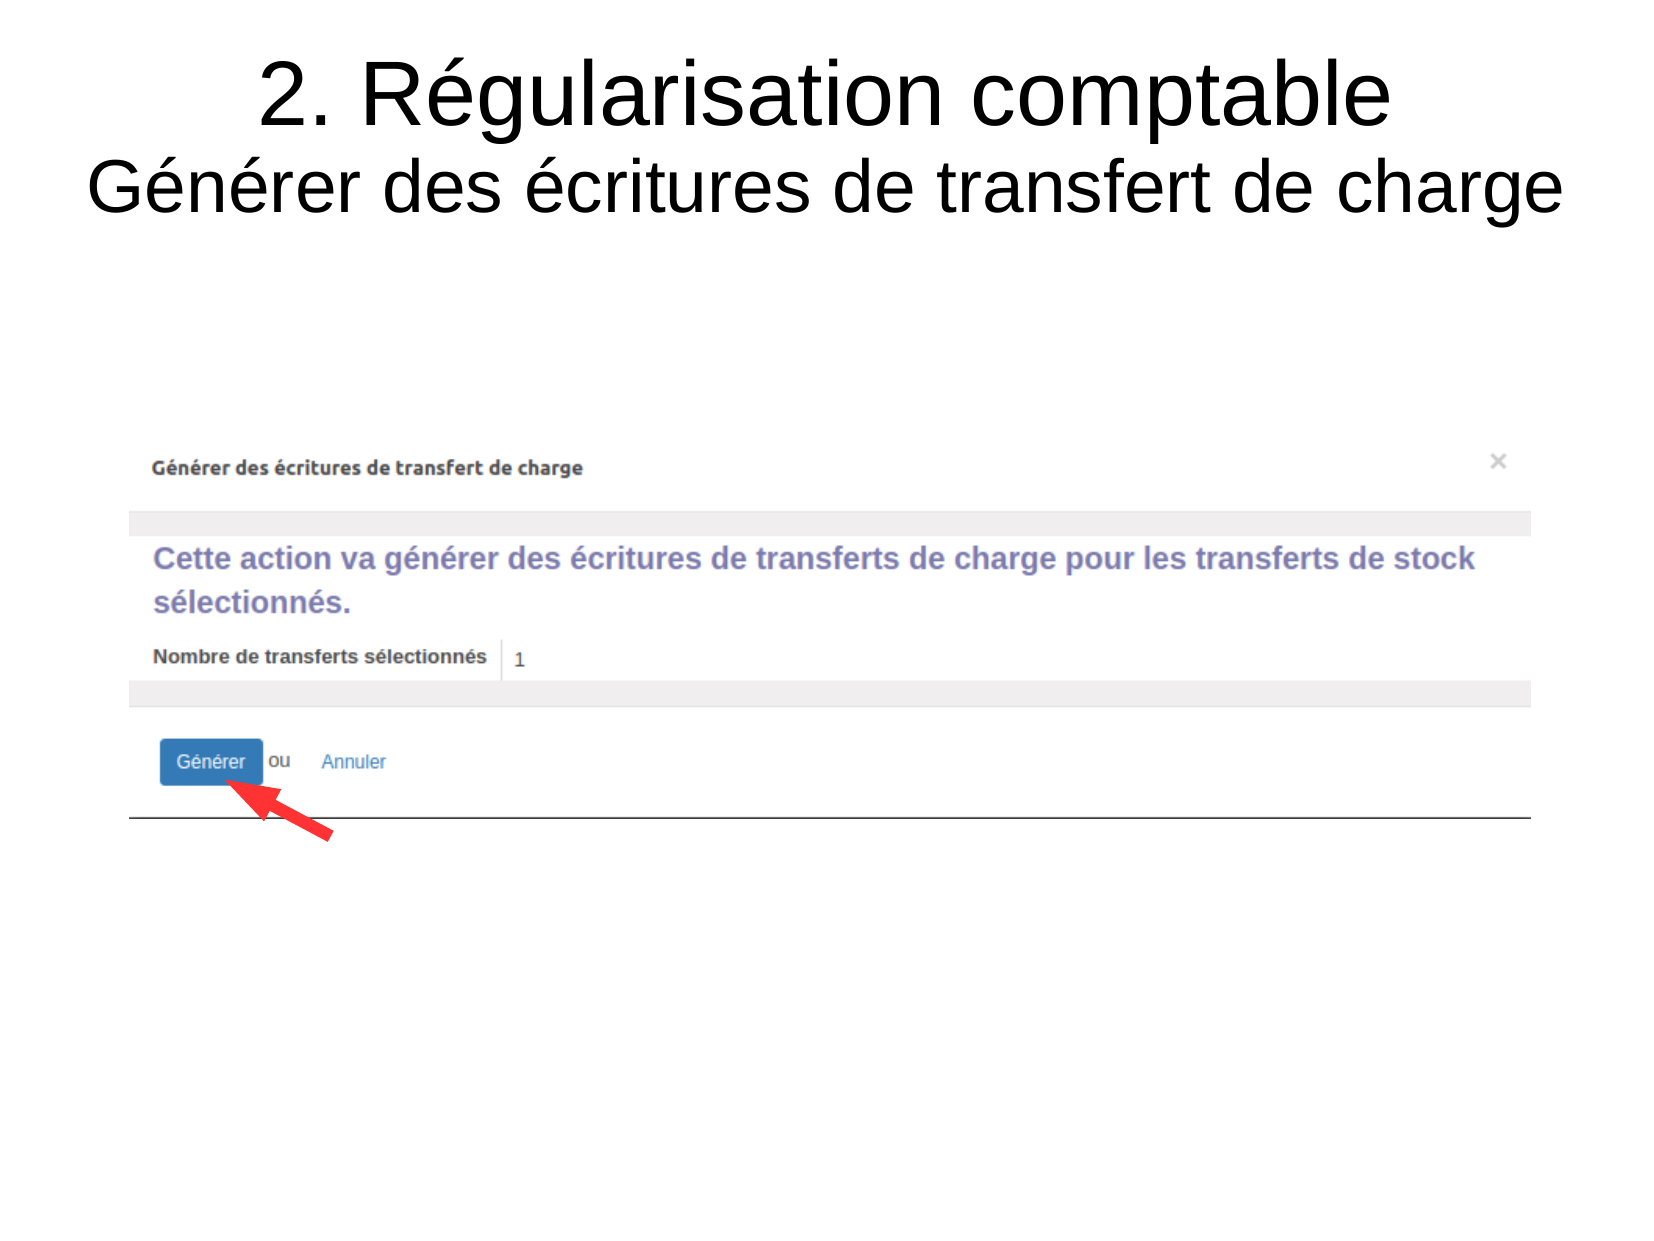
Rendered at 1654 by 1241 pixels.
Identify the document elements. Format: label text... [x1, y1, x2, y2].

picture [266, 812, 283, 819]
picture [129, 425, 1531, 819]
title 2. Régularisation comptable Générer des écritures de transfert de charge [82, 31, 1571, 239]
